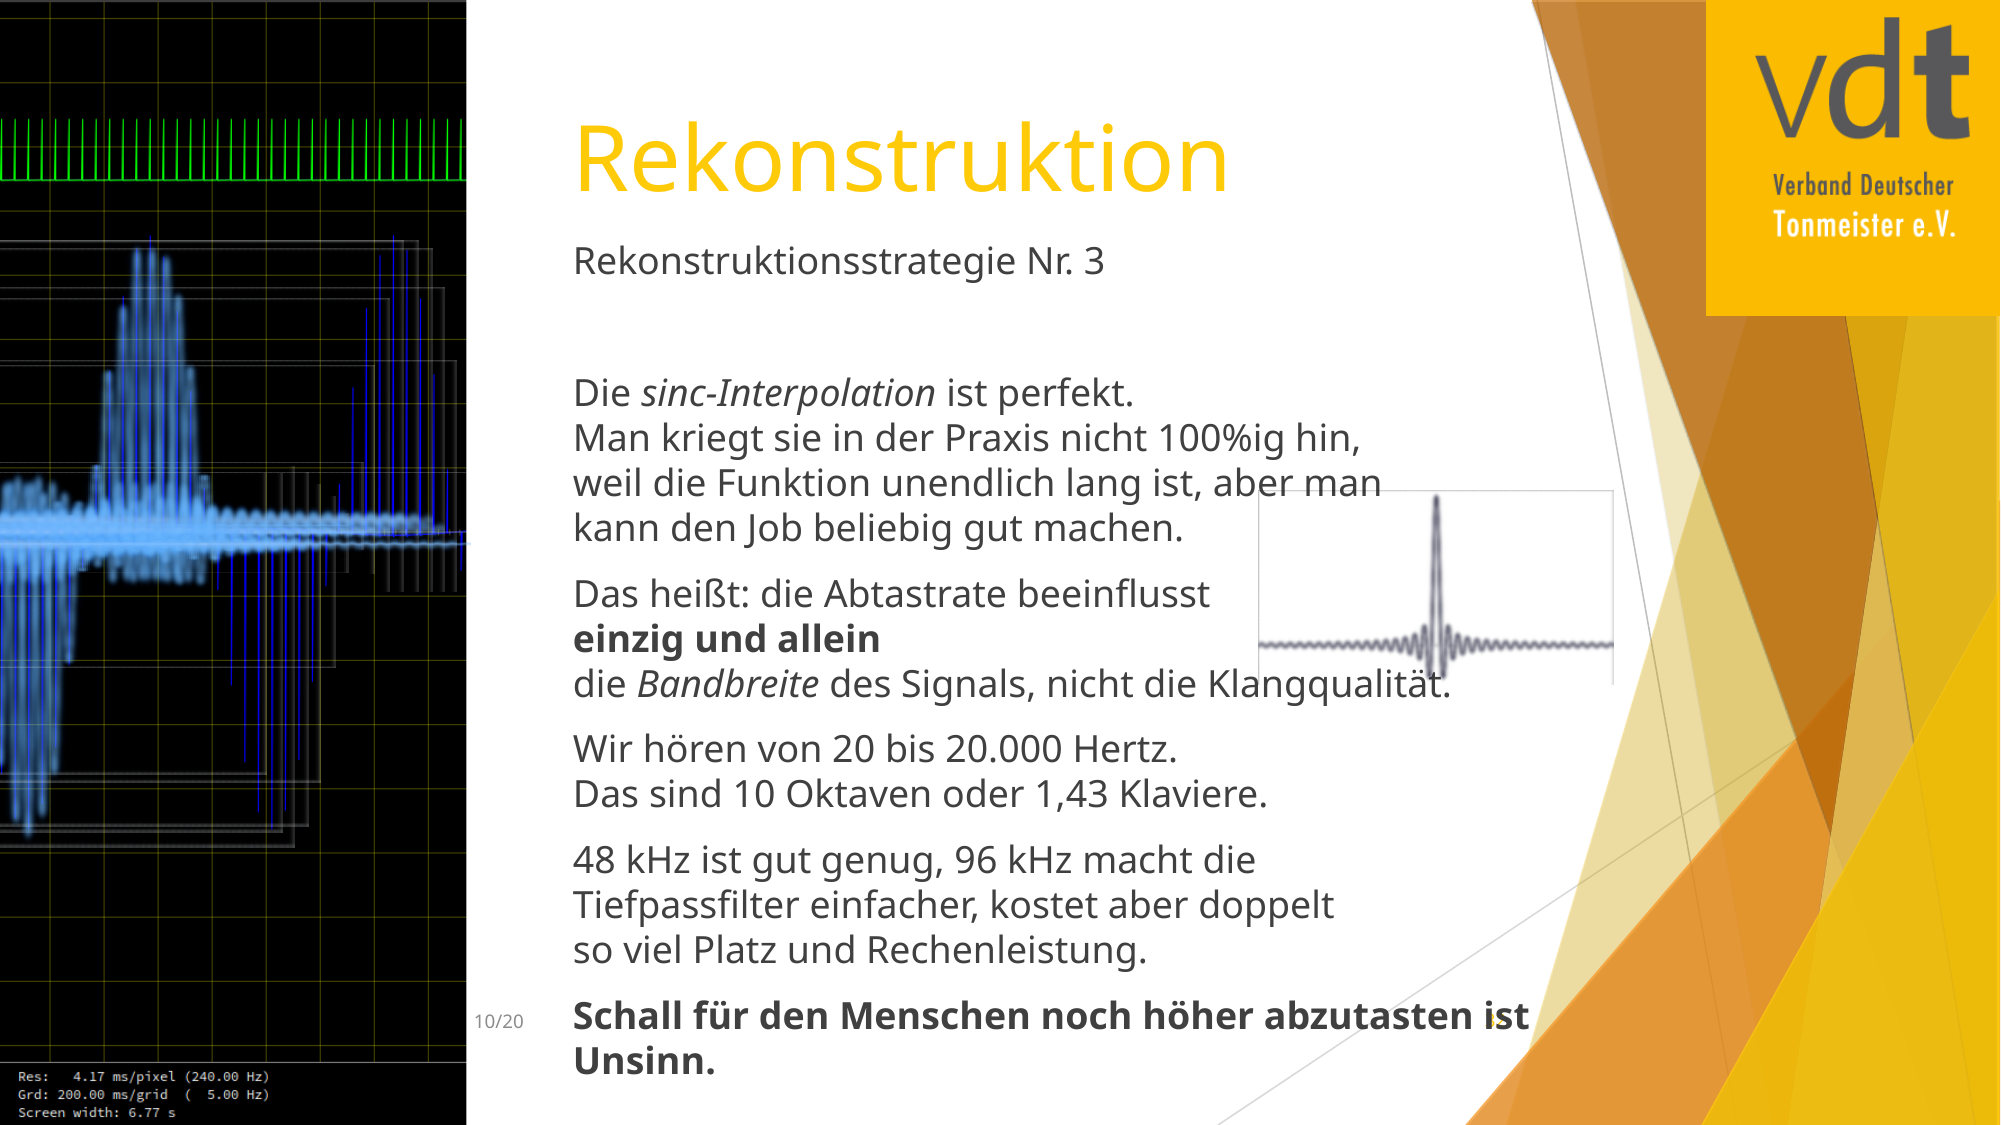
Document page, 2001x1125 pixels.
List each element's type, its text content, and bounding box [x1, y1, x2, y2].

text_box Jörn Nettingsmeier | Tonmeister, VDT | 10/20 [467, 991, 557, 1051]
title Rekonstruktion [557, 79, 1522, 230]
picture [1258, 490, 1614, 685]
picture [0, 0, 471, 1125]
picture [1706, 0, 2000, 316]
list Rekonstruktionsstrategie Nr. 3 Die sinc-Interpolation ist perfekt. Man kriegt sie in der Praxis nicht 100%ig hin, weil die Funktion unendlich lang ist, aber man kann den Job beliebig gut machen. Das heißt: die Abtastrate beeinflusst einzig und allein die Bandbreite des Signals, nicht die Klangqualität. Wir hören von 20 bis 20.000 Hertz. Das sind 10 Oktaven oder 1,43 Klaviere. 48 kHz ist gut genug, 96 kHz macht die Tiefpassfilter einfacher, kostet aber doppelt so viel Platz und Rechenleistung. Schall für den Menschen noch höher abzutasten ist Unsinn. [557, 234, 1592, 1125]
